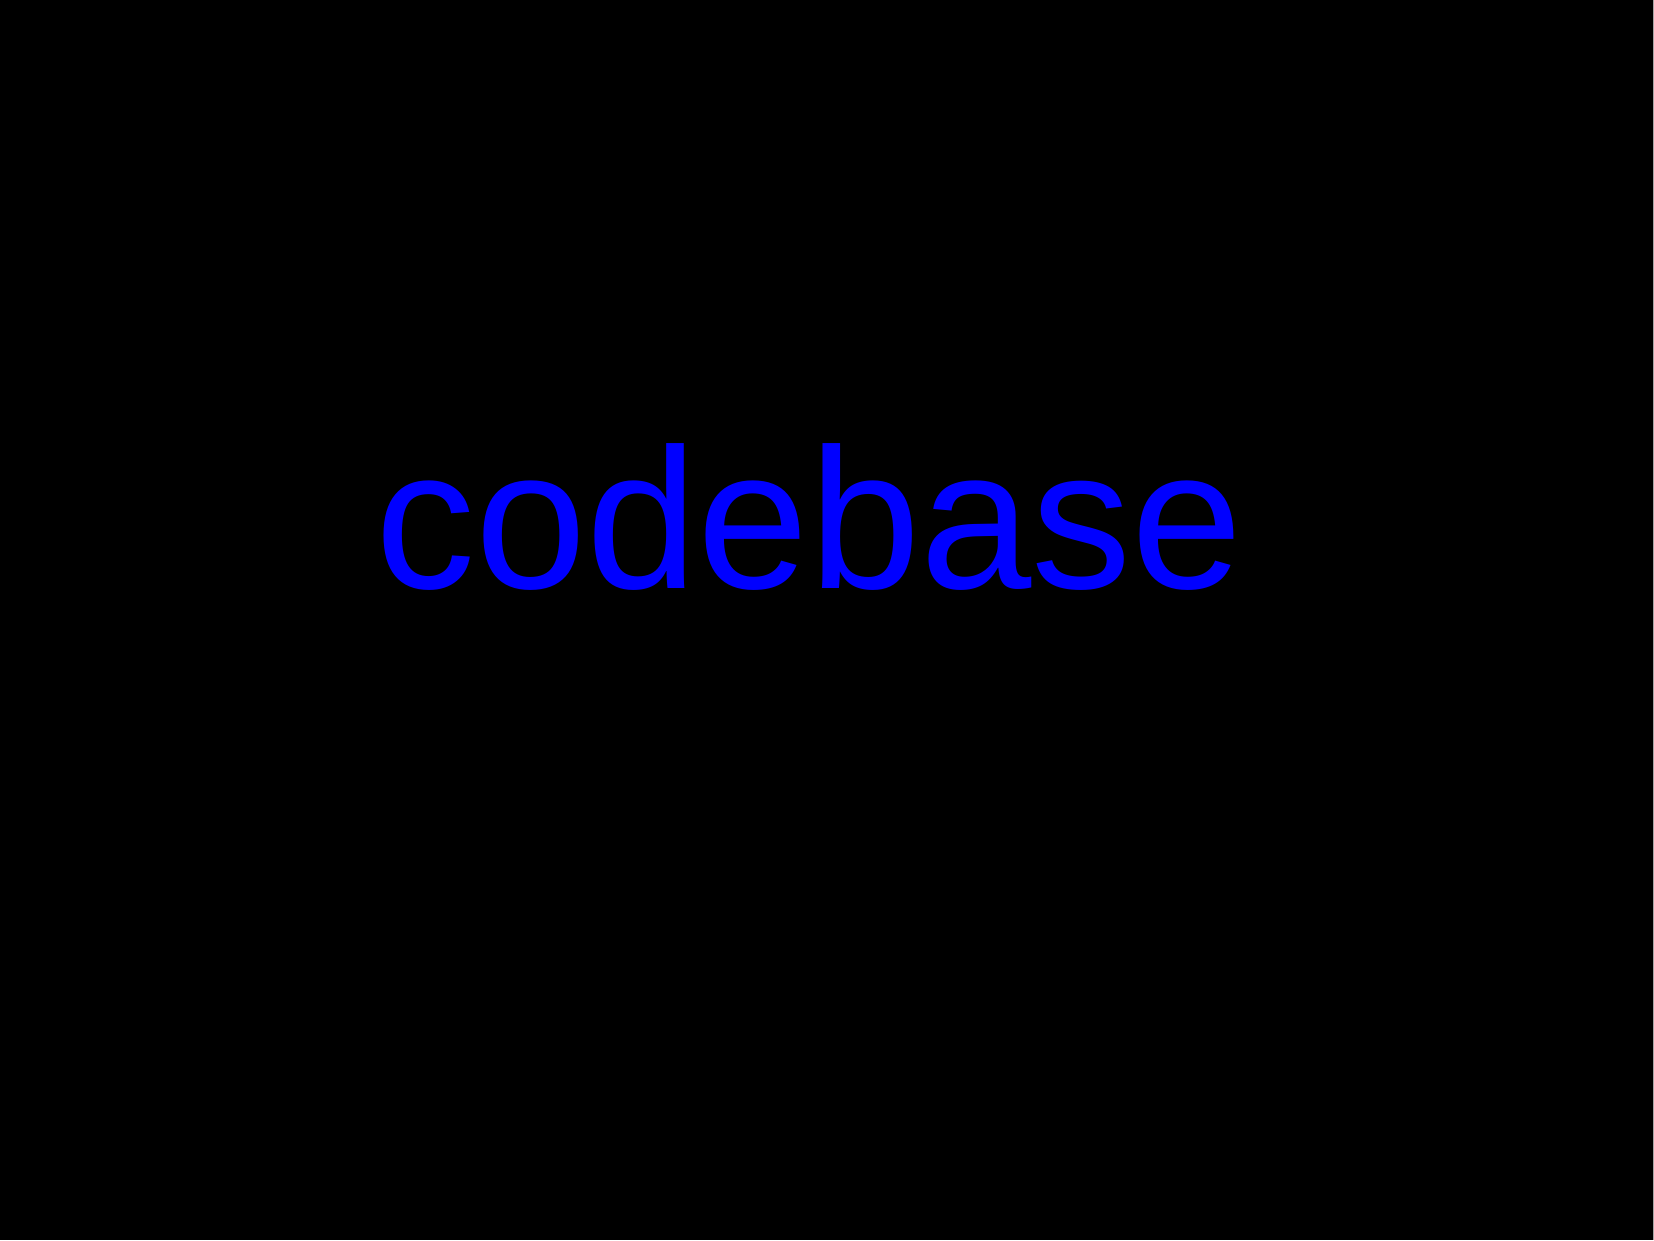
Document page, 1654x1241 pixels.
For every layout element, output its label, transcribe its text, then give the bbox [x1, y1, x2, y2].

text_box codebase [360, 400, 1259, 639]
